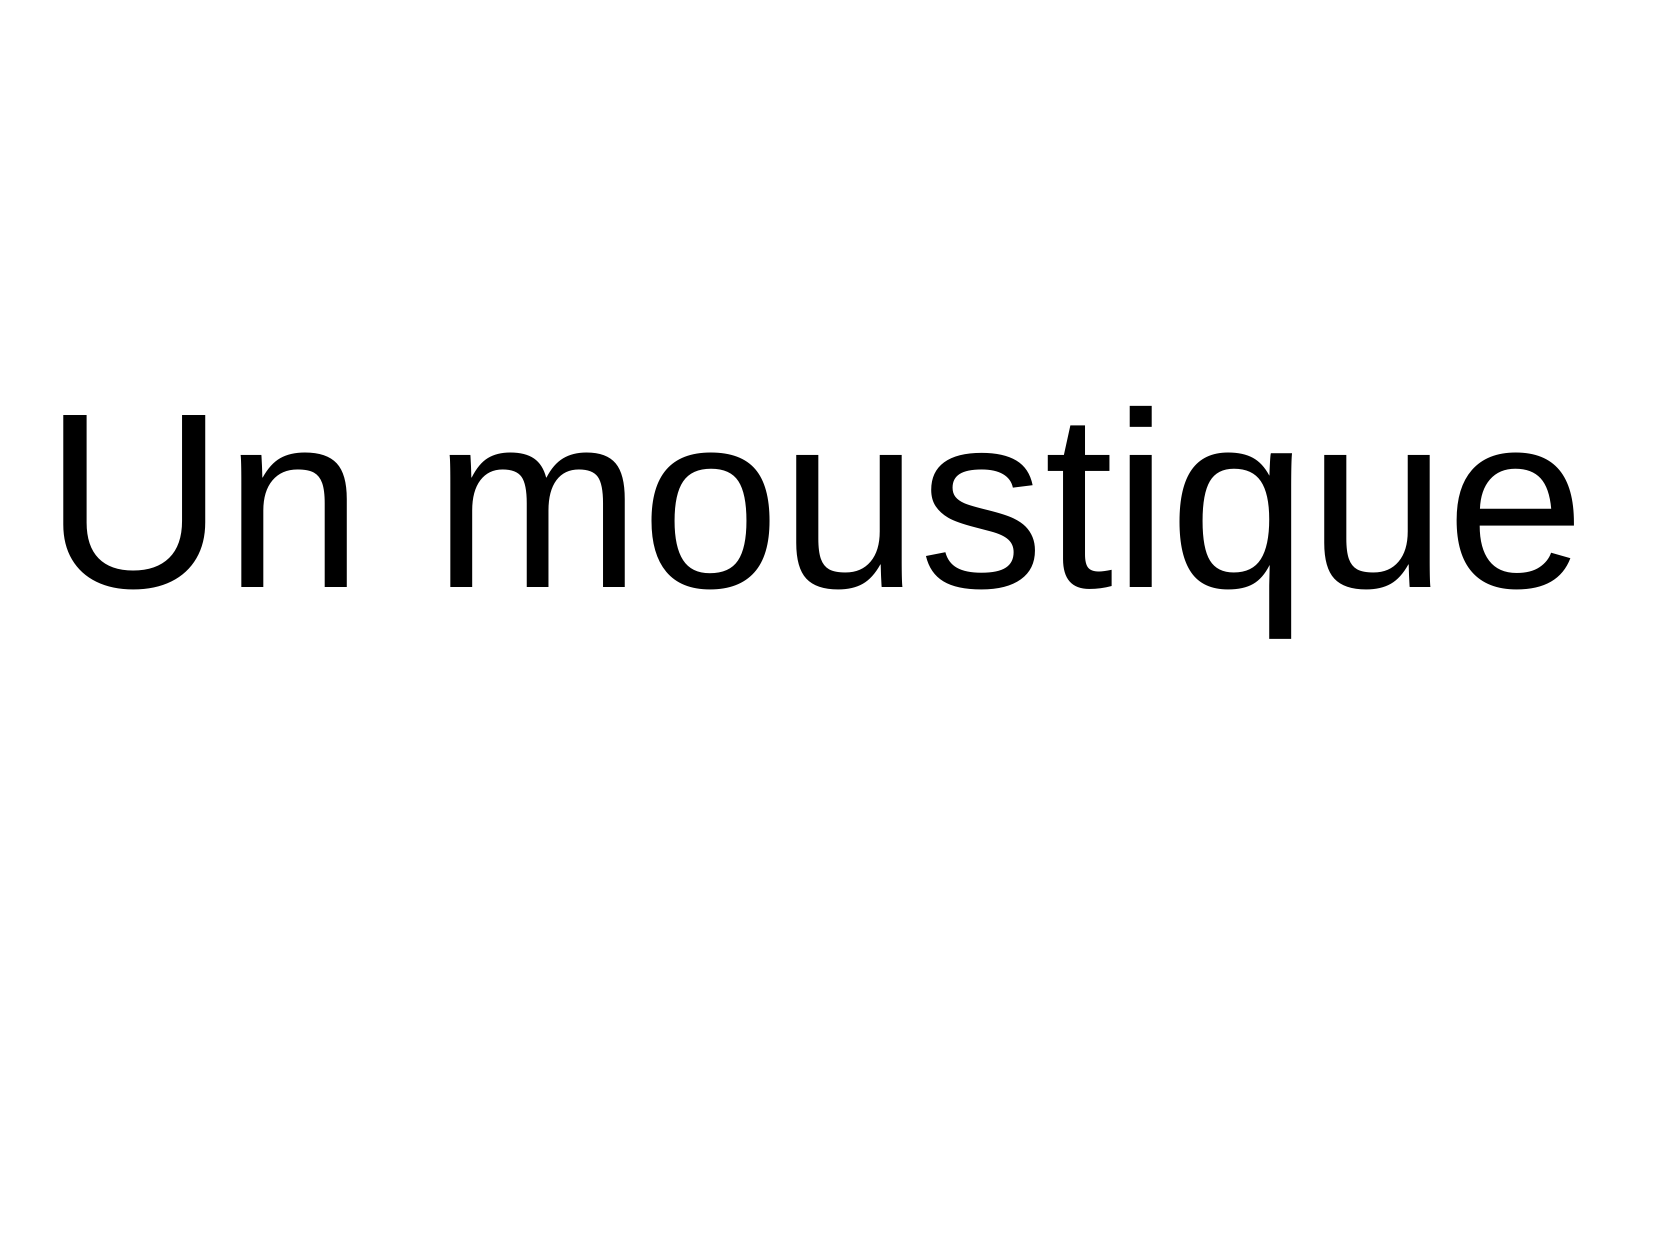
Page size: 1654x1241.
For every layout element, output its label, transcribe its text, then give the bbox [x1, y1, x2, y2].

text_box Un moustique [29, 354, 1625, 662]
